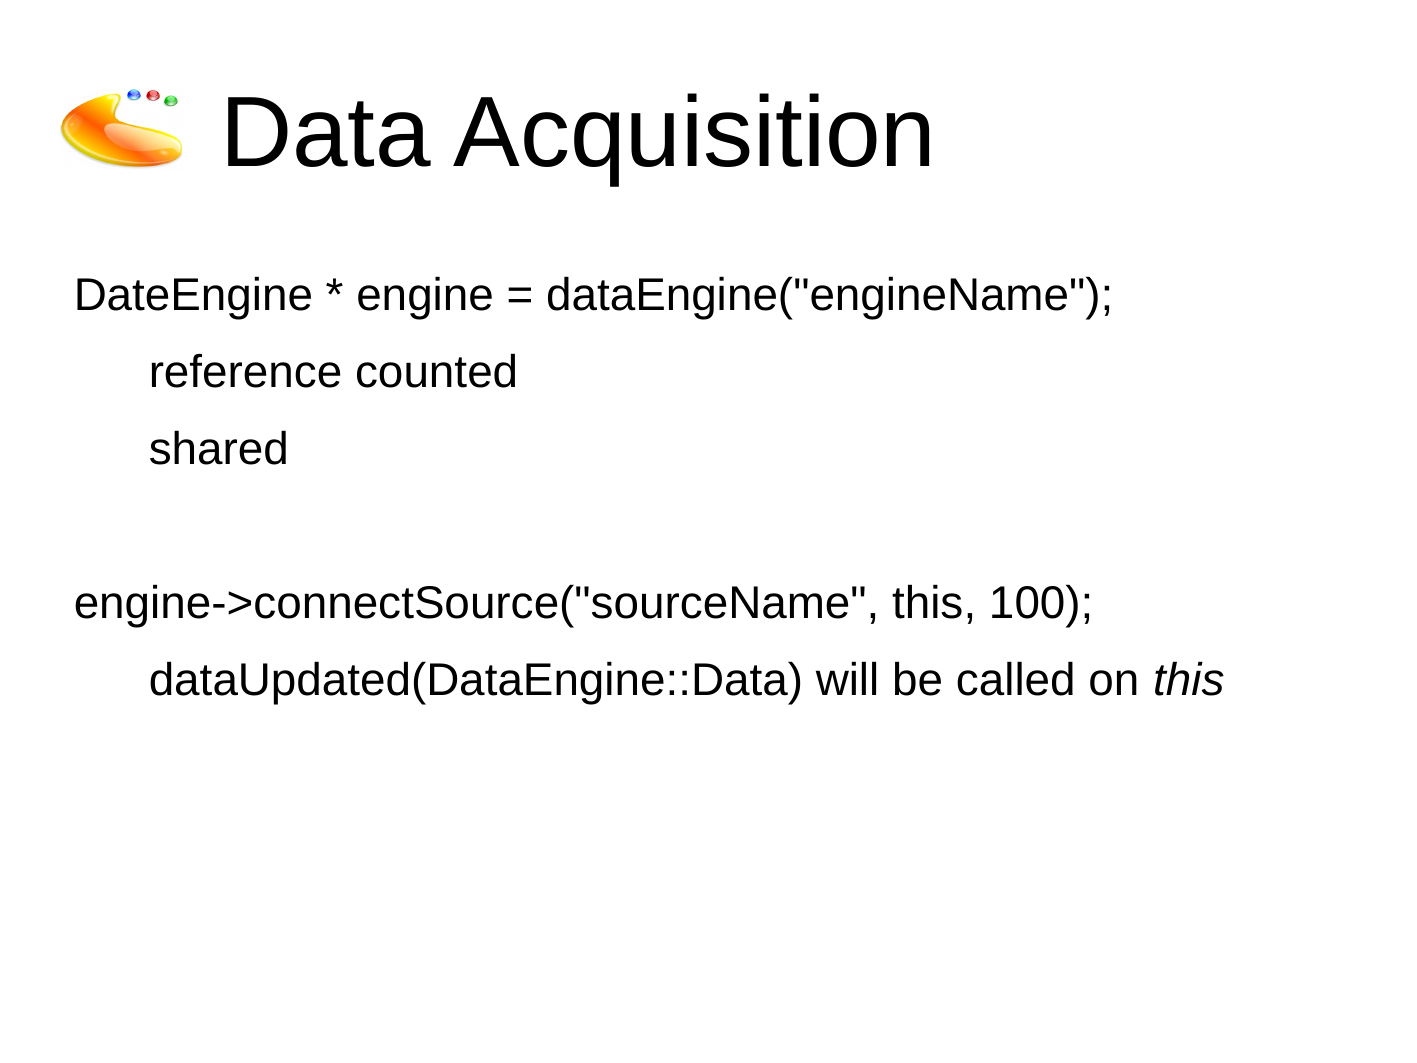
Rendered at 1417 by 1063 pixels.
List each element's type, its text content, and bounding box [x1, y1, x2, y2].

picture [60, 89, 183, 170]
text_box DateEngine * engine = dataEngine("engineName"); reference counted shared engine->connectSource("sourceName", this, 100); dataUpdated(DataEngine::Data) will be called on this [59, 236, 1417, 1063]
text_box Data Acquisition [205, 68, 1358, 188]
